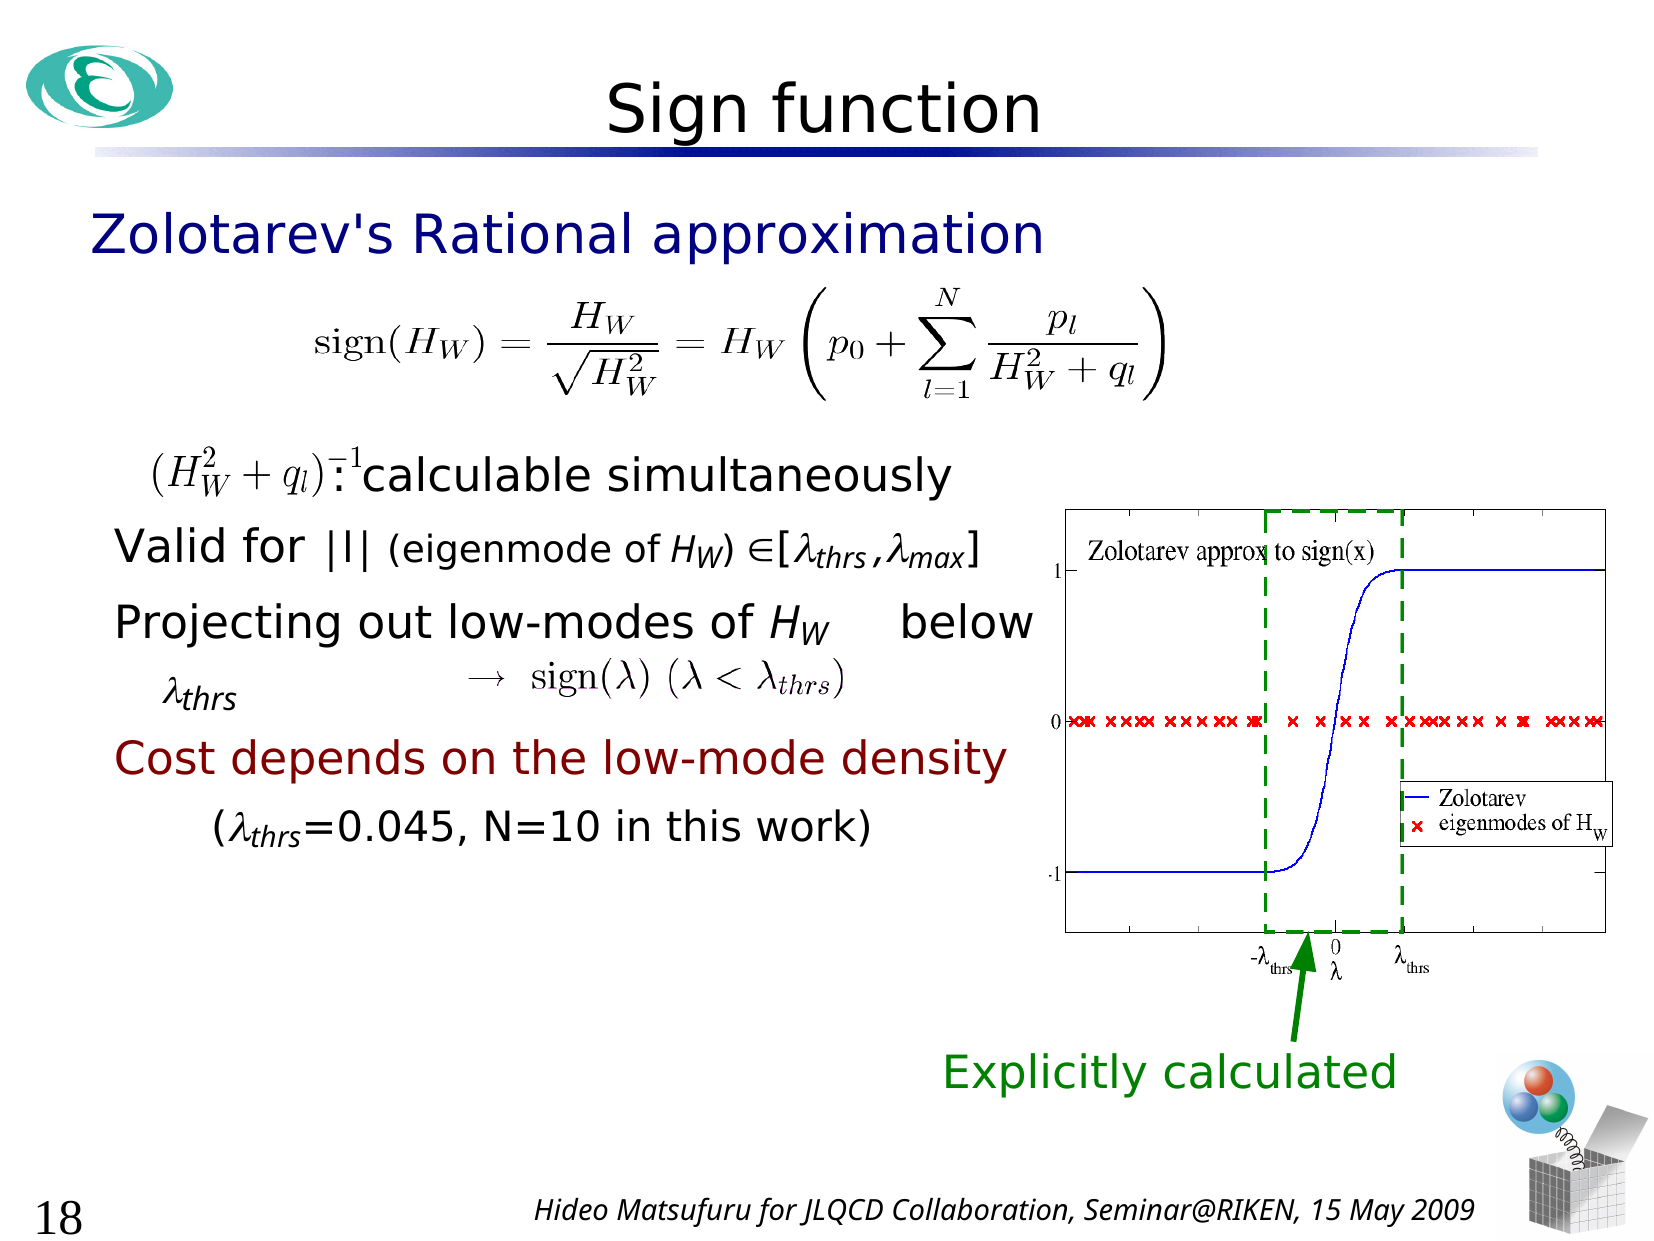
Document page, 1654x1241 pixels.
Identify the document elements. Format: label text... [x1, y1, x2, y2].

picture [95, 147, 201, 157]
picture [20, 37, 179, 136]
picture [1450, 147, 1538, 157]
picture [1049, 500, 1617, 985]
picture [468, 658, 843, 699]
list : calculable simultaneously Valid for |l| (eigenmode of HW) [lthrs ,lmax] Projecting out low-modes of HW below lthrs Cost depends on the low-mode density (lthrs=0.045, N=10 in this work) [19, 448, 1042, 1125]
picture [1497, 1053, 1654, 1241]
text_box Zolotarev's Rational approximation [90, 203, 1048, 267]
text_box Explicitly calculated [941, 1045, 1400, 1100]
picture [315, 287, 1165, 401]
picture [153, 446, 361, 499]
title Sign function [201, 56, 1450, 163]
